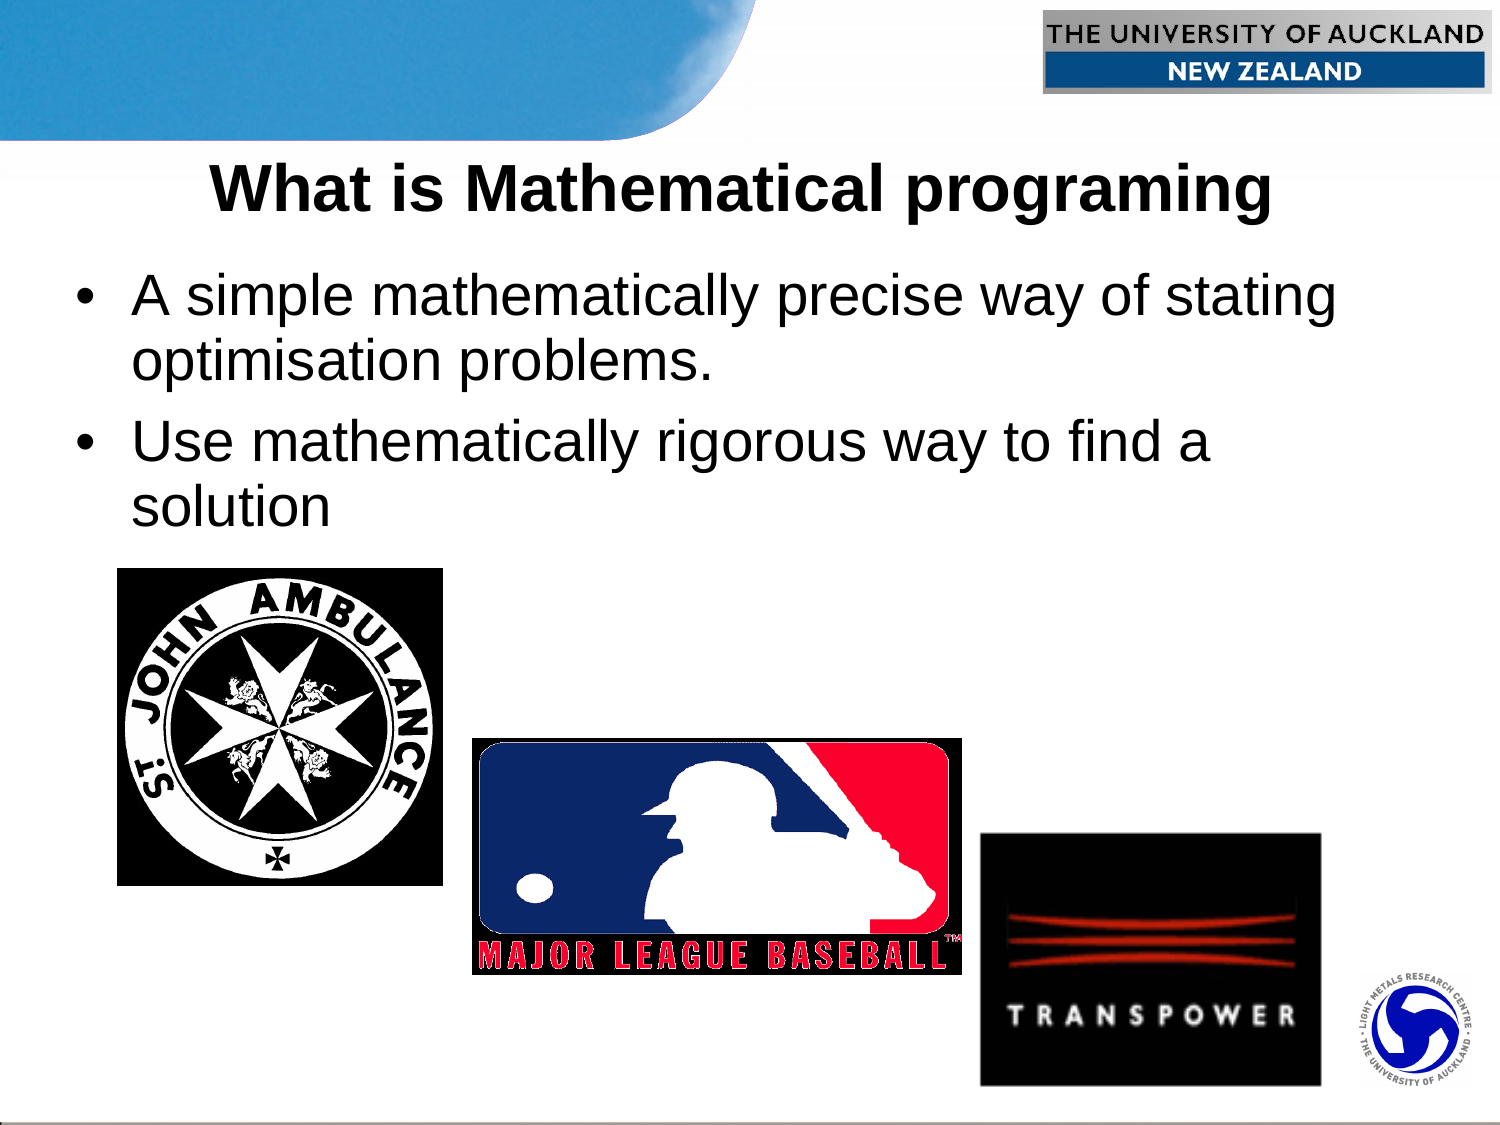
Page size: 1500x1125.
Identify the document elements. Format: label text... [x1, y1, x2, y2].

picture [1359, 972, 1472, 1086]
picture [472, 738, 962, 975]
list A simple mathematically precise way of stating optimisation problems. Use mathematically rigorous way to find a solution [75, 262, 1426, 991]
picture [974, 826, 1329, 1095]
picture [117, 568, 443, 886]
picture [0, 0, 1500, 181]
title What is Mathematical programing [67, 111, 1418, 266]
